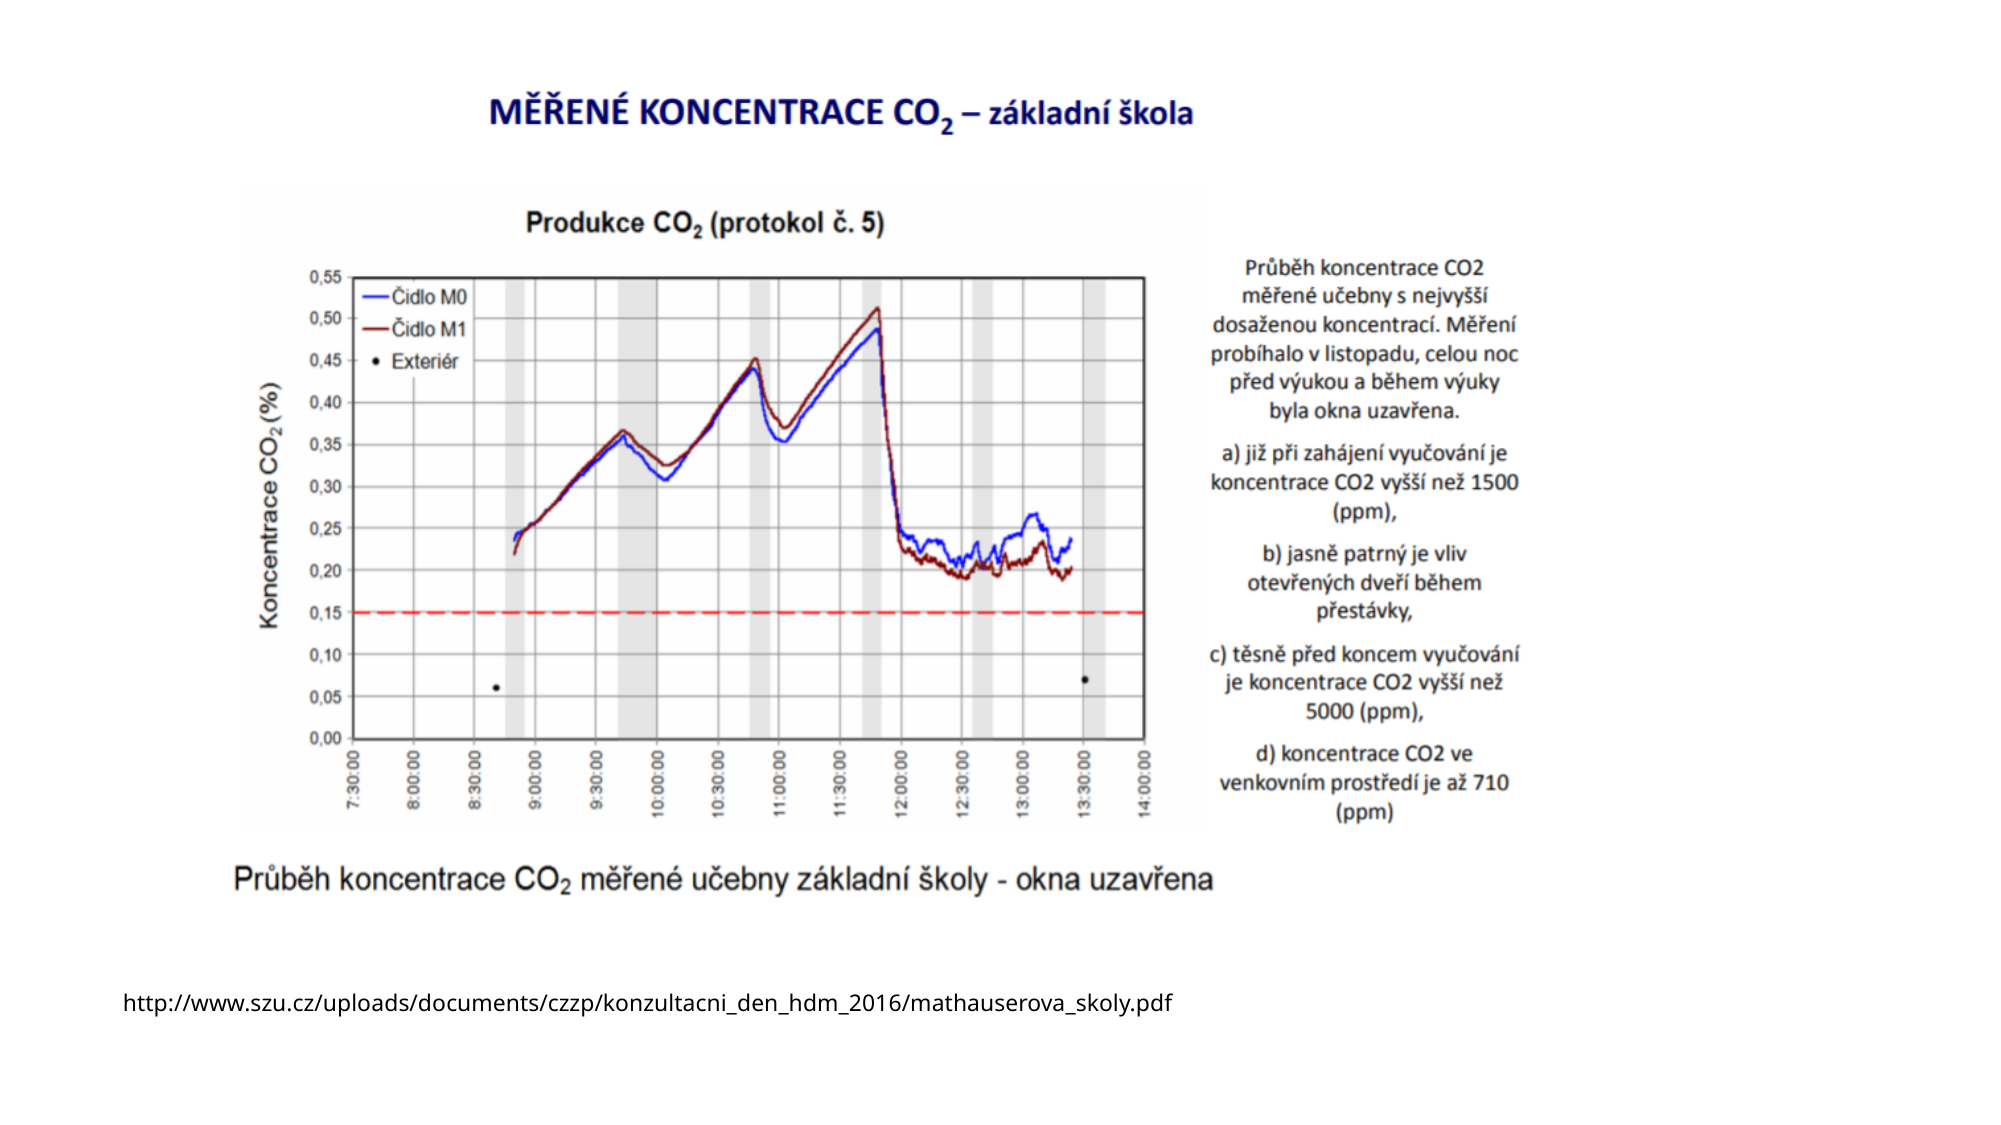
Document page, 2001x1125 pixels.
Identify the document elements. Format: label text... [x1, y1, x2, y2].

title http://www.szu.cz/uploads/documents/czzp/konzultacni_den_hdm_2016/mathauserova_skoly.pdf [107, 984, 1838, 1023]
picture [183, 25, 1564, 939]
